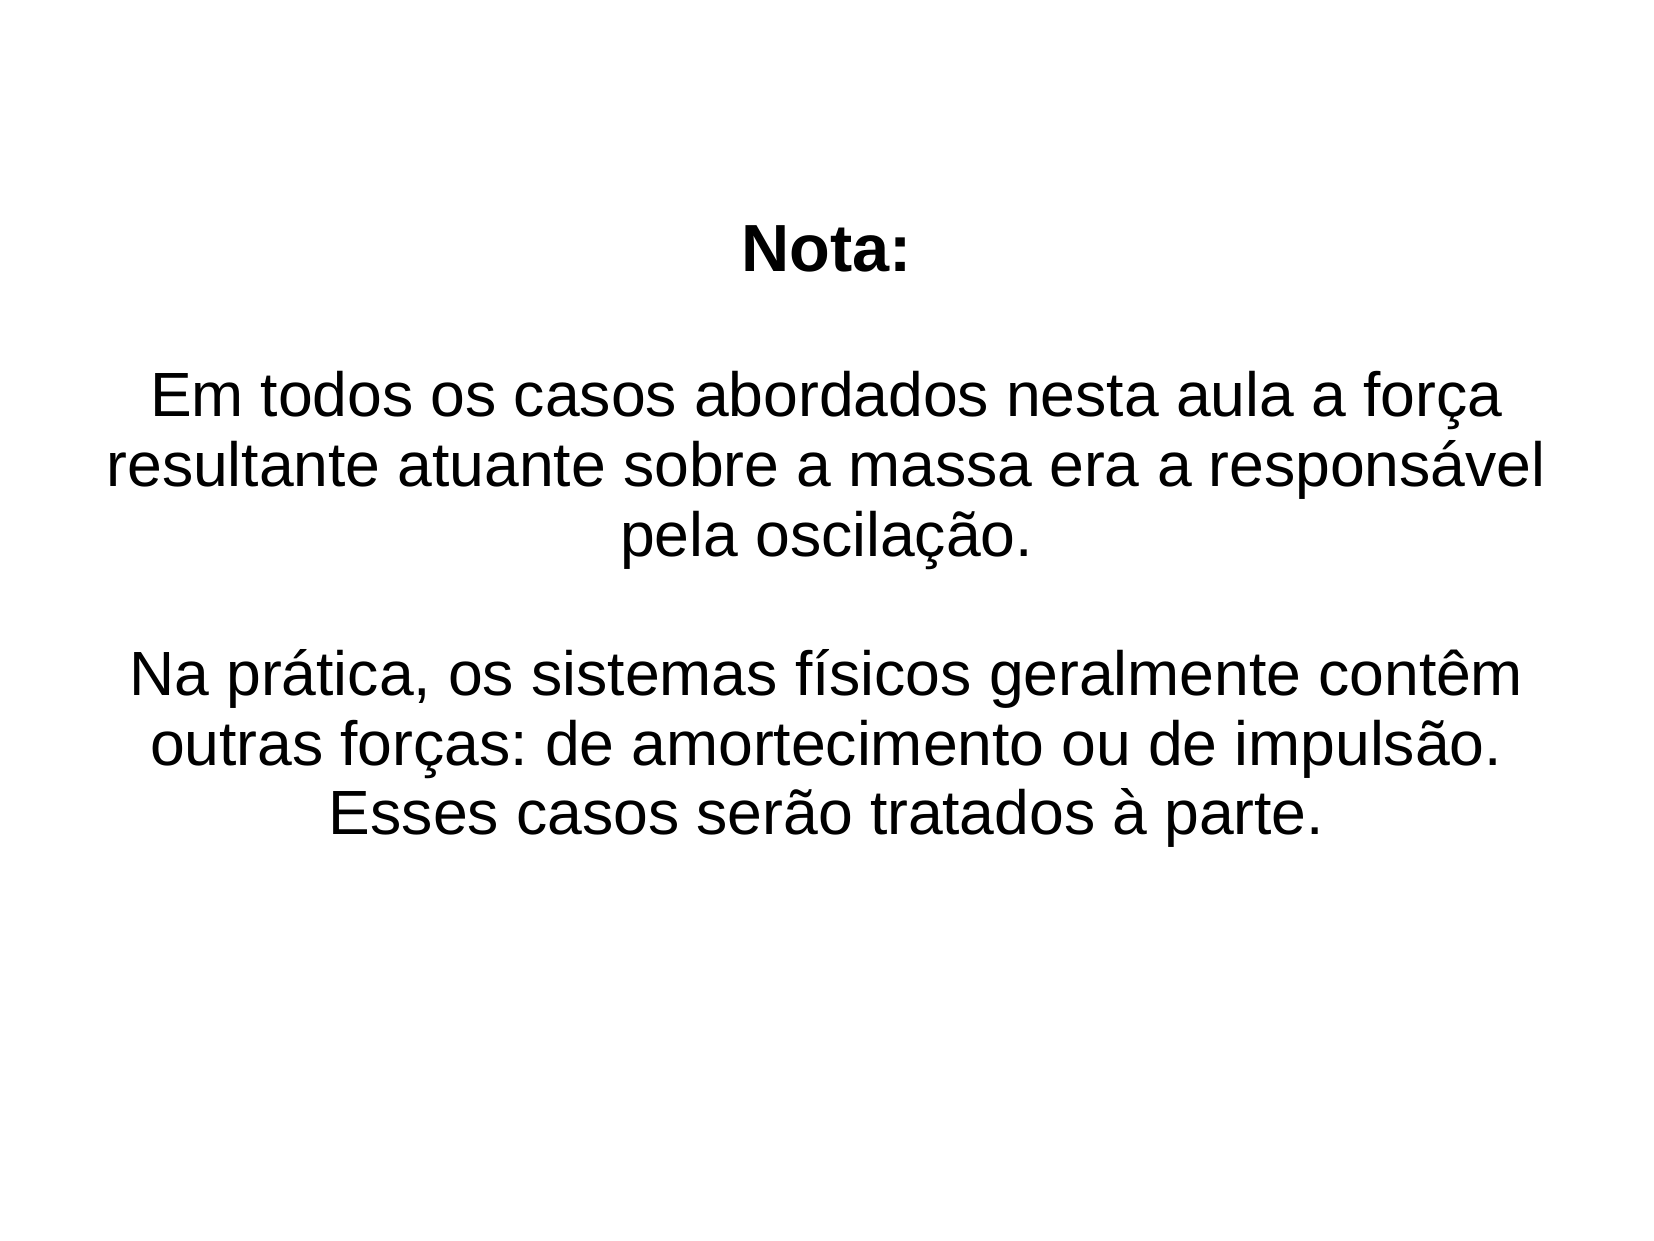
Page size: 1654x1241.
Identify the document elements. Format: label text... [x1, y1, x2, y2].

subtitle Nota: Em todos os casos abordados nesta aula a força resultante atuante sobre a massa era a responsável pela oscilação. Na prática, os sistemas físicos geralmente contêm outras forças: de amortecimento ou de impulsão. Esses casos serão tratados à parte. [82, 49, 1571, 1010]
